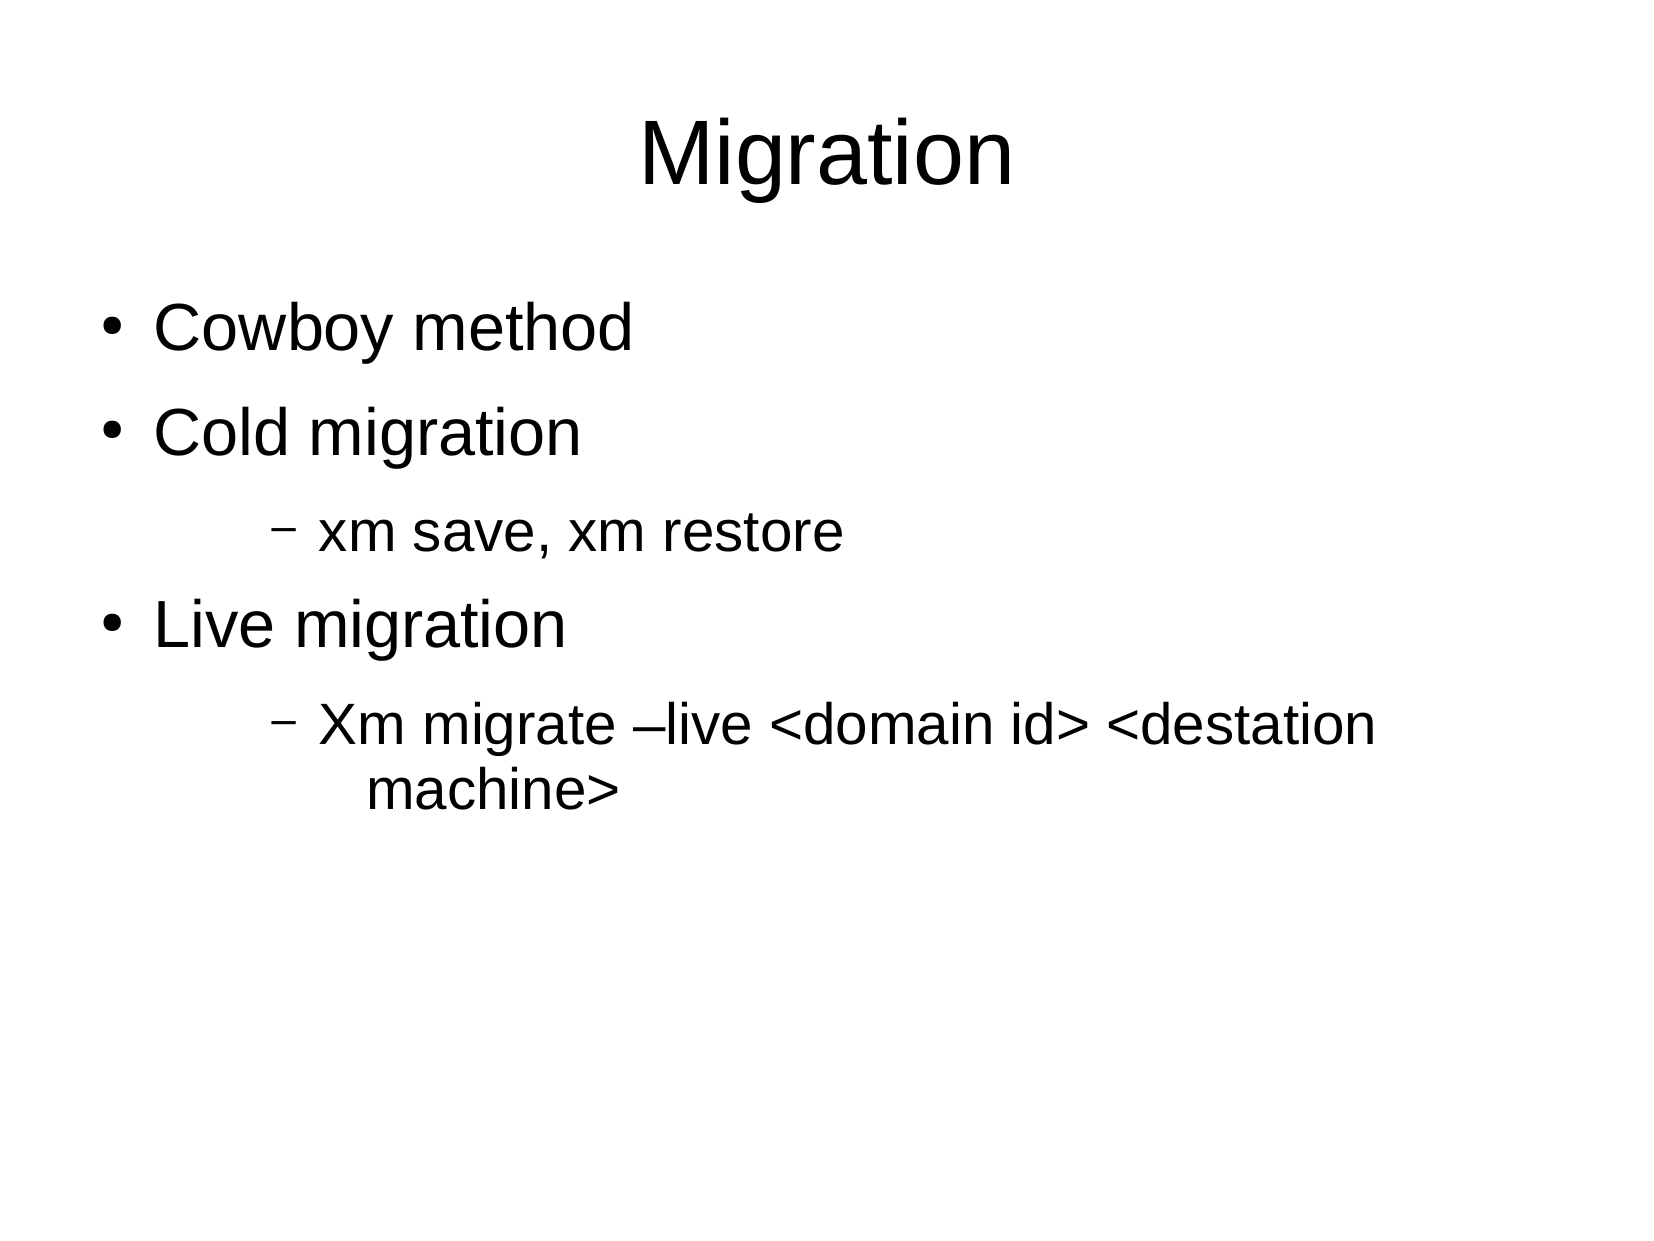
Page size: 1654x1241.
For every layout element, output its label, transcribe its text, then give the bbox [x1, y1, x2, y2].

title Migration [82, 56, 1571, 250]
list Cowboy method Cold migration xm save, xm restore Live migration Xm migrate –live <domain id> <destation machine> [82, 290, 1571, 1094]
